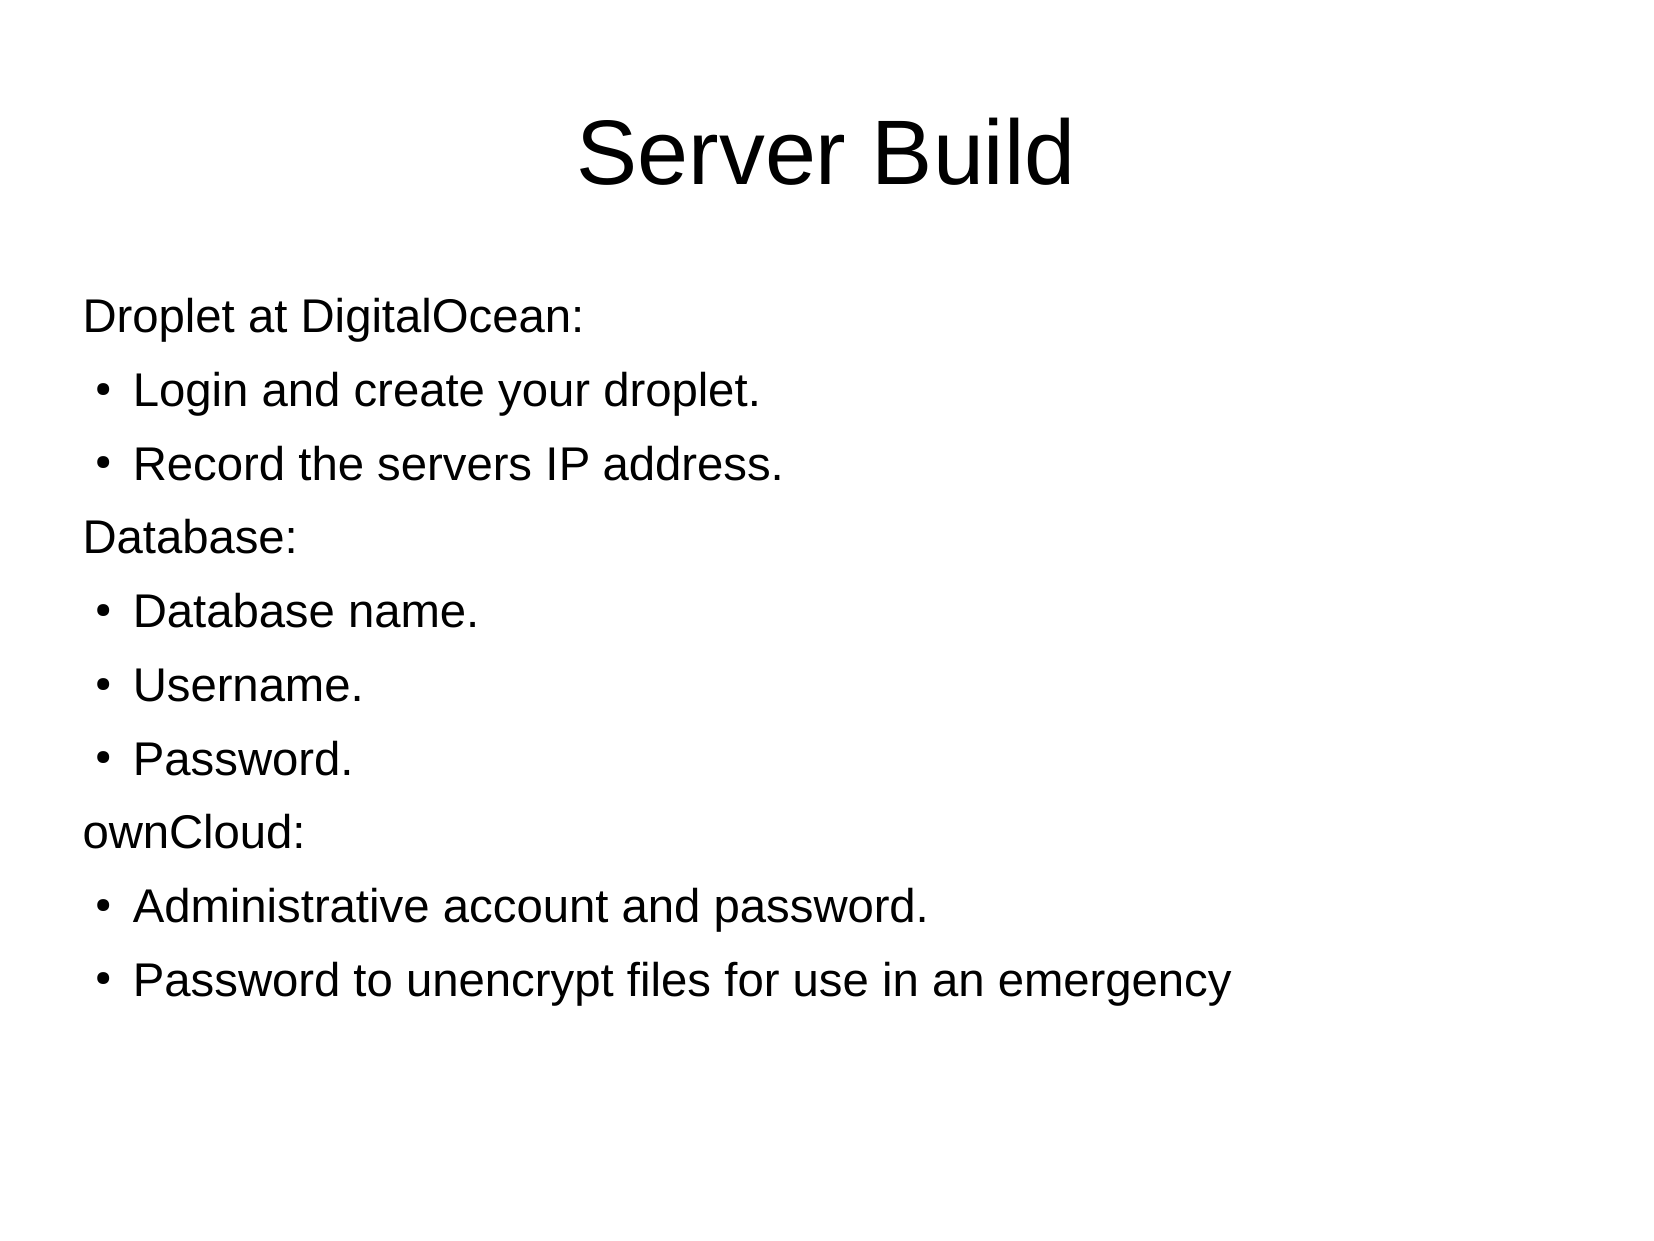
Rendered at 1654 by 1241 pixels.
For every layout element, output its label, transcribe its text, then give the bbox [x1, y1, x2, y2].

title Server Build [82, 49, 1571, 257]
list Droplet at DigitalOcean: Login and create your droplet. Record the servers IP address. Database: Database name. Username. Password. ownCloud: Administrative account and password. Password to unencrypt files for use in an emergency [82, 290, 1571, 1010]
